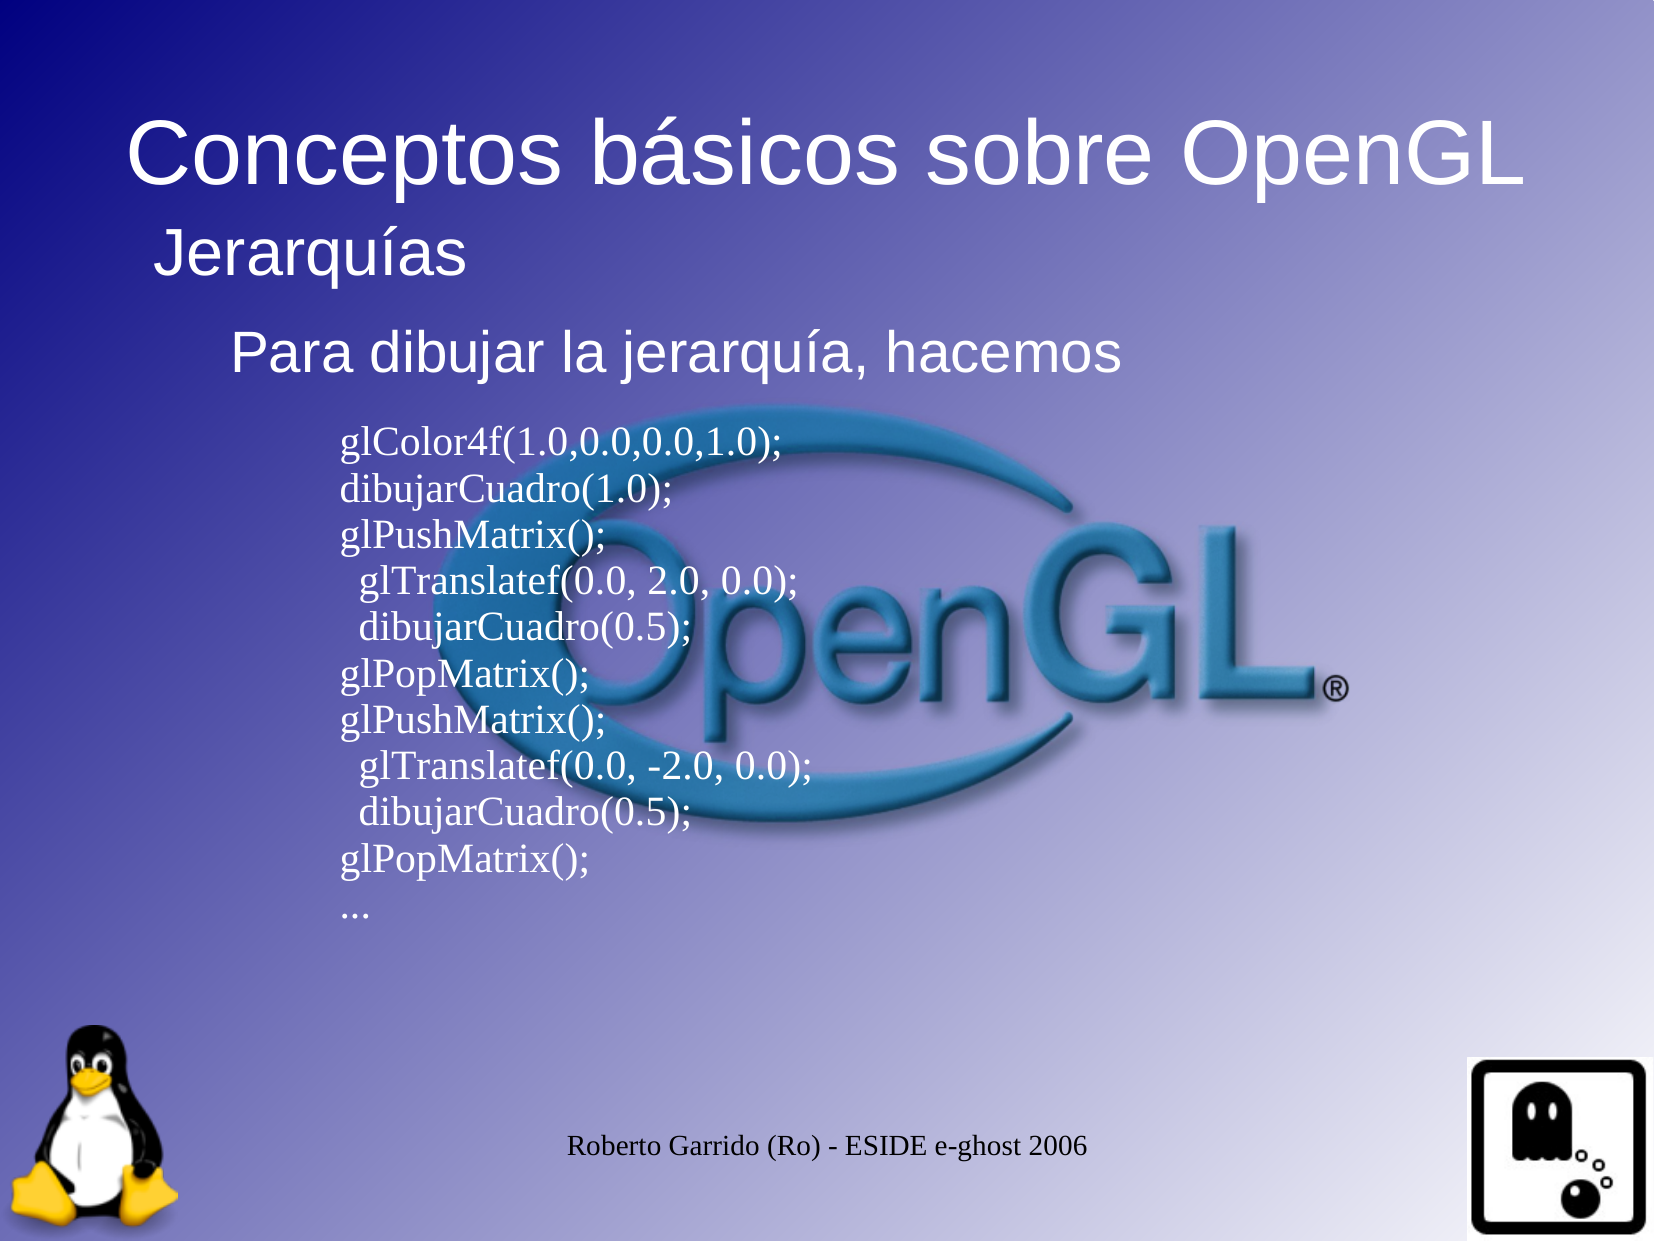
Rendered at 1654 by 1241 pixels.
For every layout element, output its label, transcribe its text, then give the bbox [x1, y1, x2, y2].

picture [0, 1025, 178, 1241]
title Conceptos básicos sobre OpenGL [82, 49, 1571, 257]
picture [1467, 1057, 1654, 1241]
text_box glColor4f(1.0,0.0,0.0,1.0); dibujarCuadro(1.0); glPushMatrix(); glTranslatef(0.0, 2.0, 0.0); dibujarCuadro(0.5); glPopMatrix(); glPushMatrix(); glTranslatef(0.0, -2.0, 0.0); dibujarCuadro(0.5); glPopMatrix(); ... [324, 411, 1595, 935]
list Jerarquías Para dibujar la jerarquía, hacemos [135, 214, 1625, 1034]
